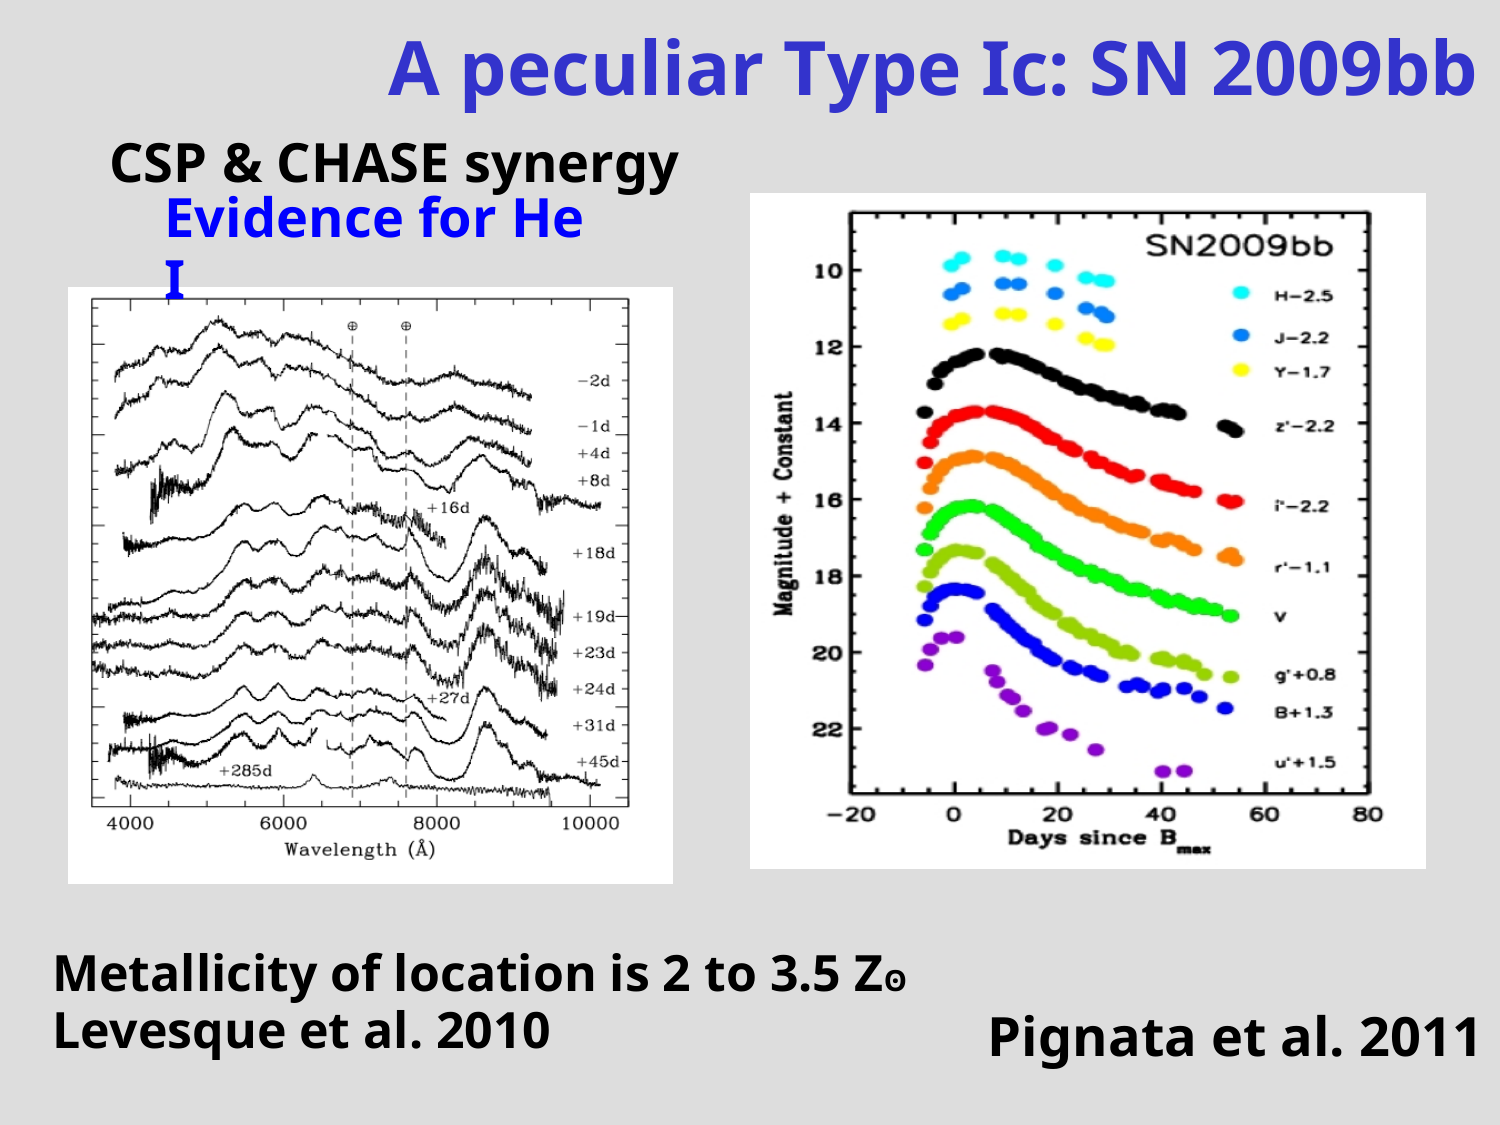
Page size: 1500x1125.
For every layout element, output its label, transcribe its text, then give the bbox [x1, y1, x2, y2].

text_box CSP & CHASE synergy [57, 96, 733, 231]
text_box Evidence for He I [149, 210, 634, 289]
text_box Pignata et al. 2011 [973, 975, 1500, 1100]
text_box A peculiar Type Ic: SN 2009bb [292, 0, 1500, 225]
text_box Metallicity of location is 2 to 3.5 Zʘ Levesque et al. 2010 [37, 937, 1051, 1068]
picture [68, 287, 673, 885]
picture [750, 193, 1426, 869]
